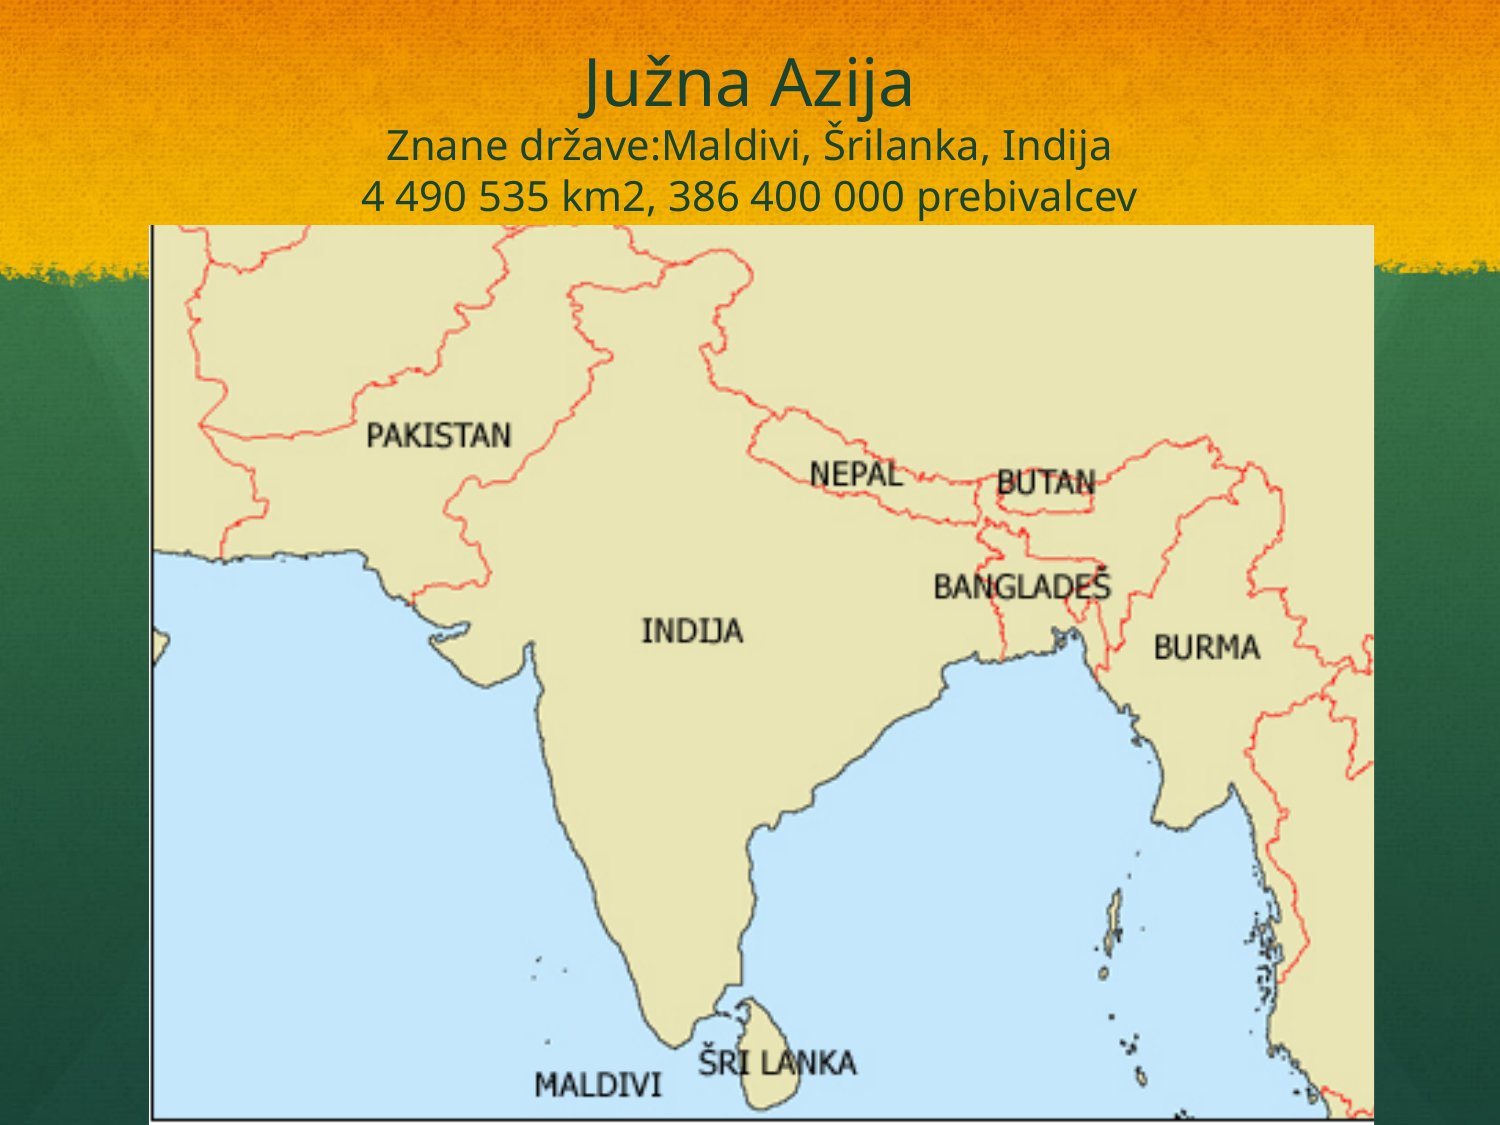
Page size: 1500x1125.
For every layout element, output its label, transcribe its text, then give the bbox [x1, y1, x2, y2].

picture [0, 0, 1500, 1125]
title Južna Azija Znane države:Maldivi, Šrilanka, Indija 4 490 535 km2, 386 400 000 prebivalcev [125, 12, 1375, 225]
